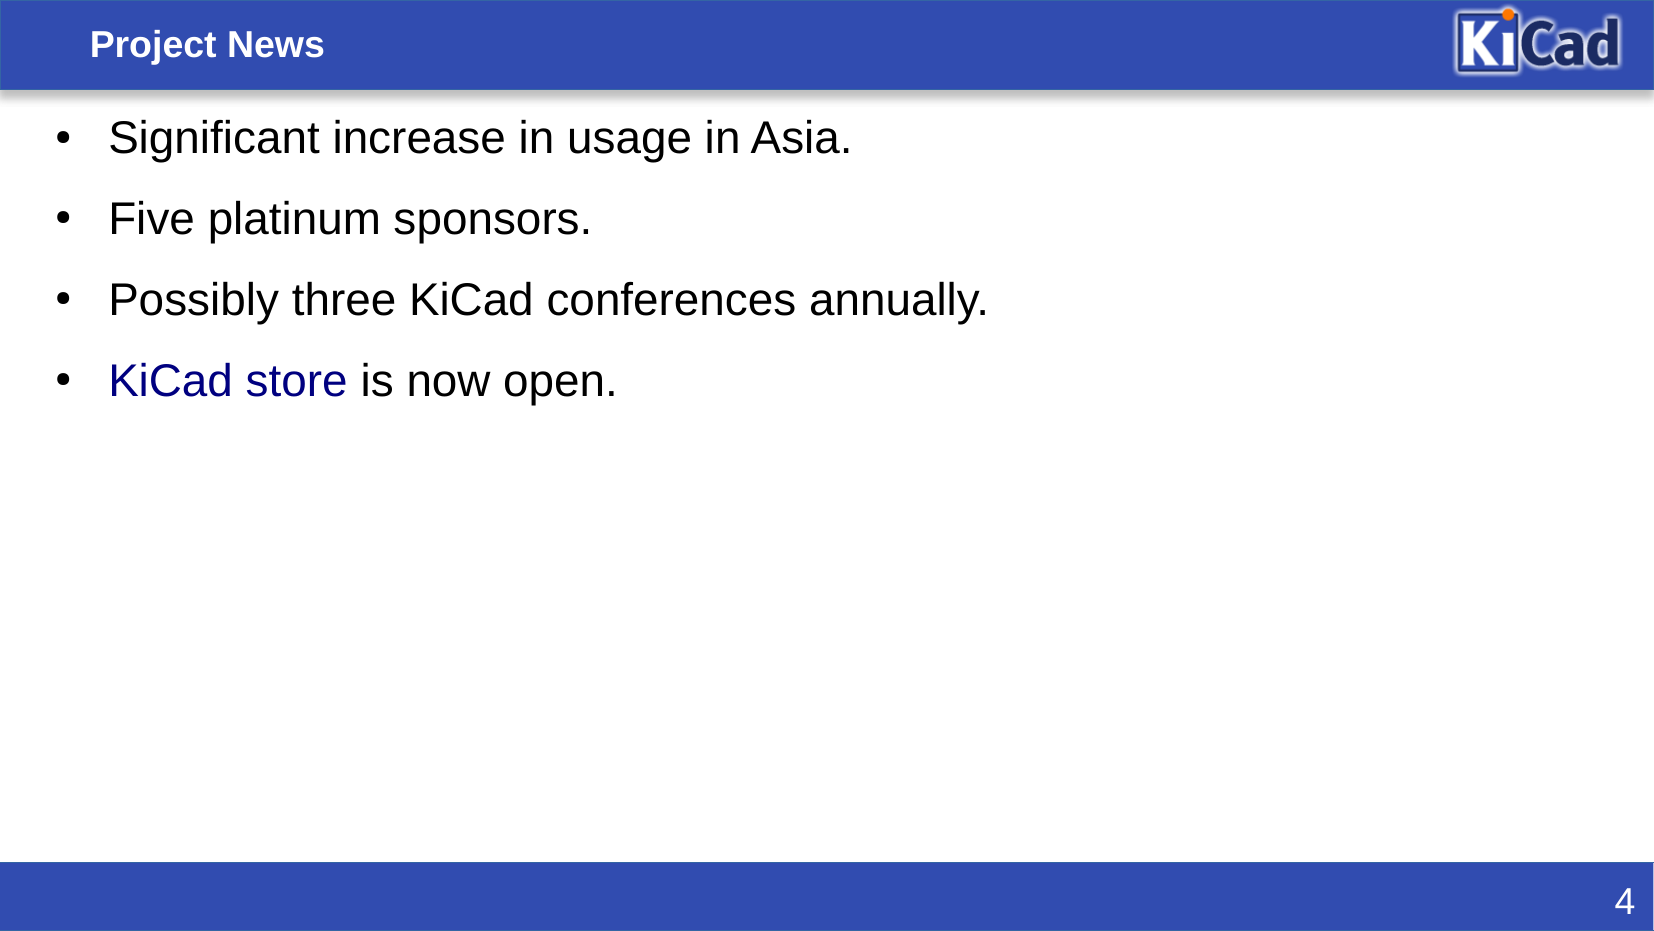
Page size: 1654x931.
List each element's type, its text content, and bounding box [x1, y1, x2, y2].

list Significant increase in usage in Asia. Five platinum sponsors. Possibly three KiCad conferences annually. KiCad store is now open. [37, 112, 1613, 863]
text_box [0, 862, 1654, 931]
text_box <number> [1387, 873, 1651, 931]
text_box [1162, 90, 1651, 226]
text_box Project News [0, 0, 1412, 90]
picture [1412, 0, 1654, 92]
